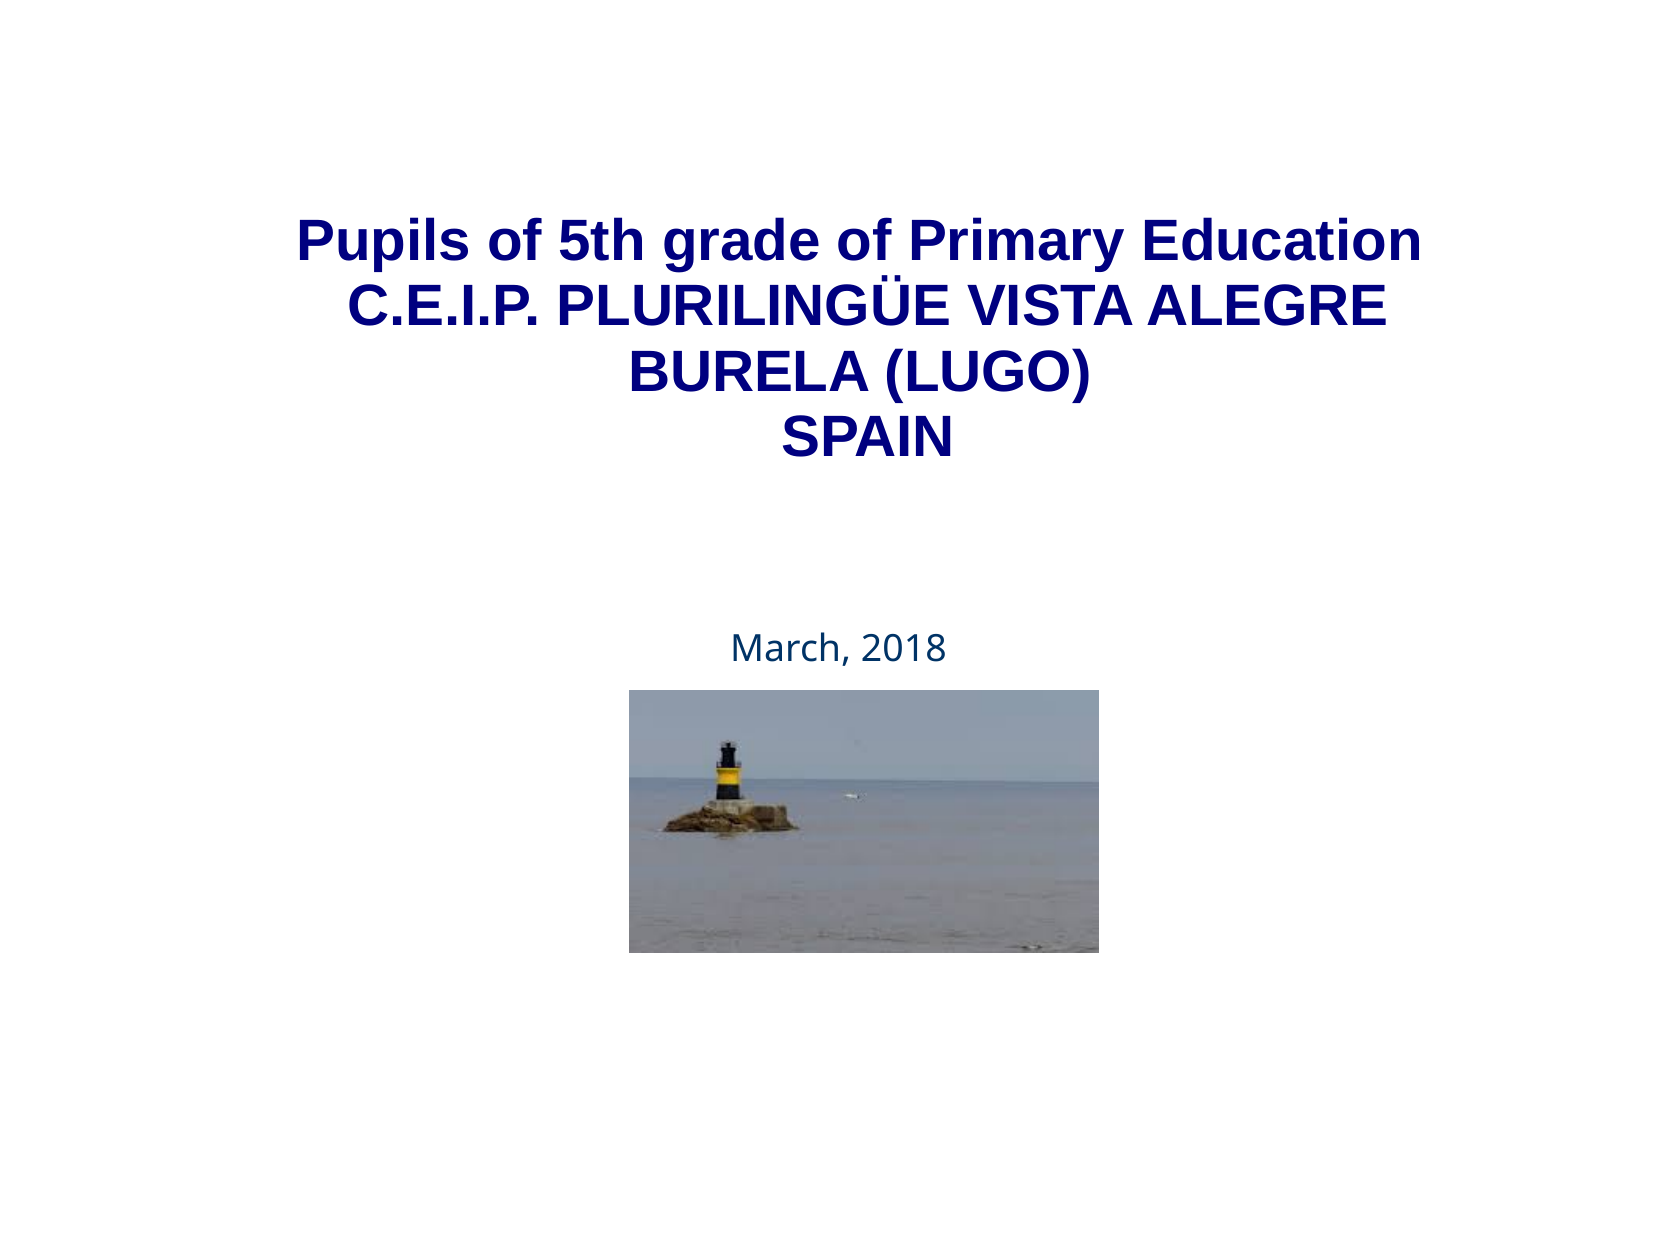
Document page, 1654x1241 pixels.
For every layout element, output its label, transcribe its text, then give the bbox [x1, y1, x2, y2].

text_box March, 2018 [614, 614, 1063, 682]
picture [629, 690, 1099, 953]
text_box Pupils of 5th grade of Primary Education C.E.I.P. PLURILINGÜE VISTA ALEGRE BURELA (LUGO) SPAIN [259, 200, 1477, 482]
